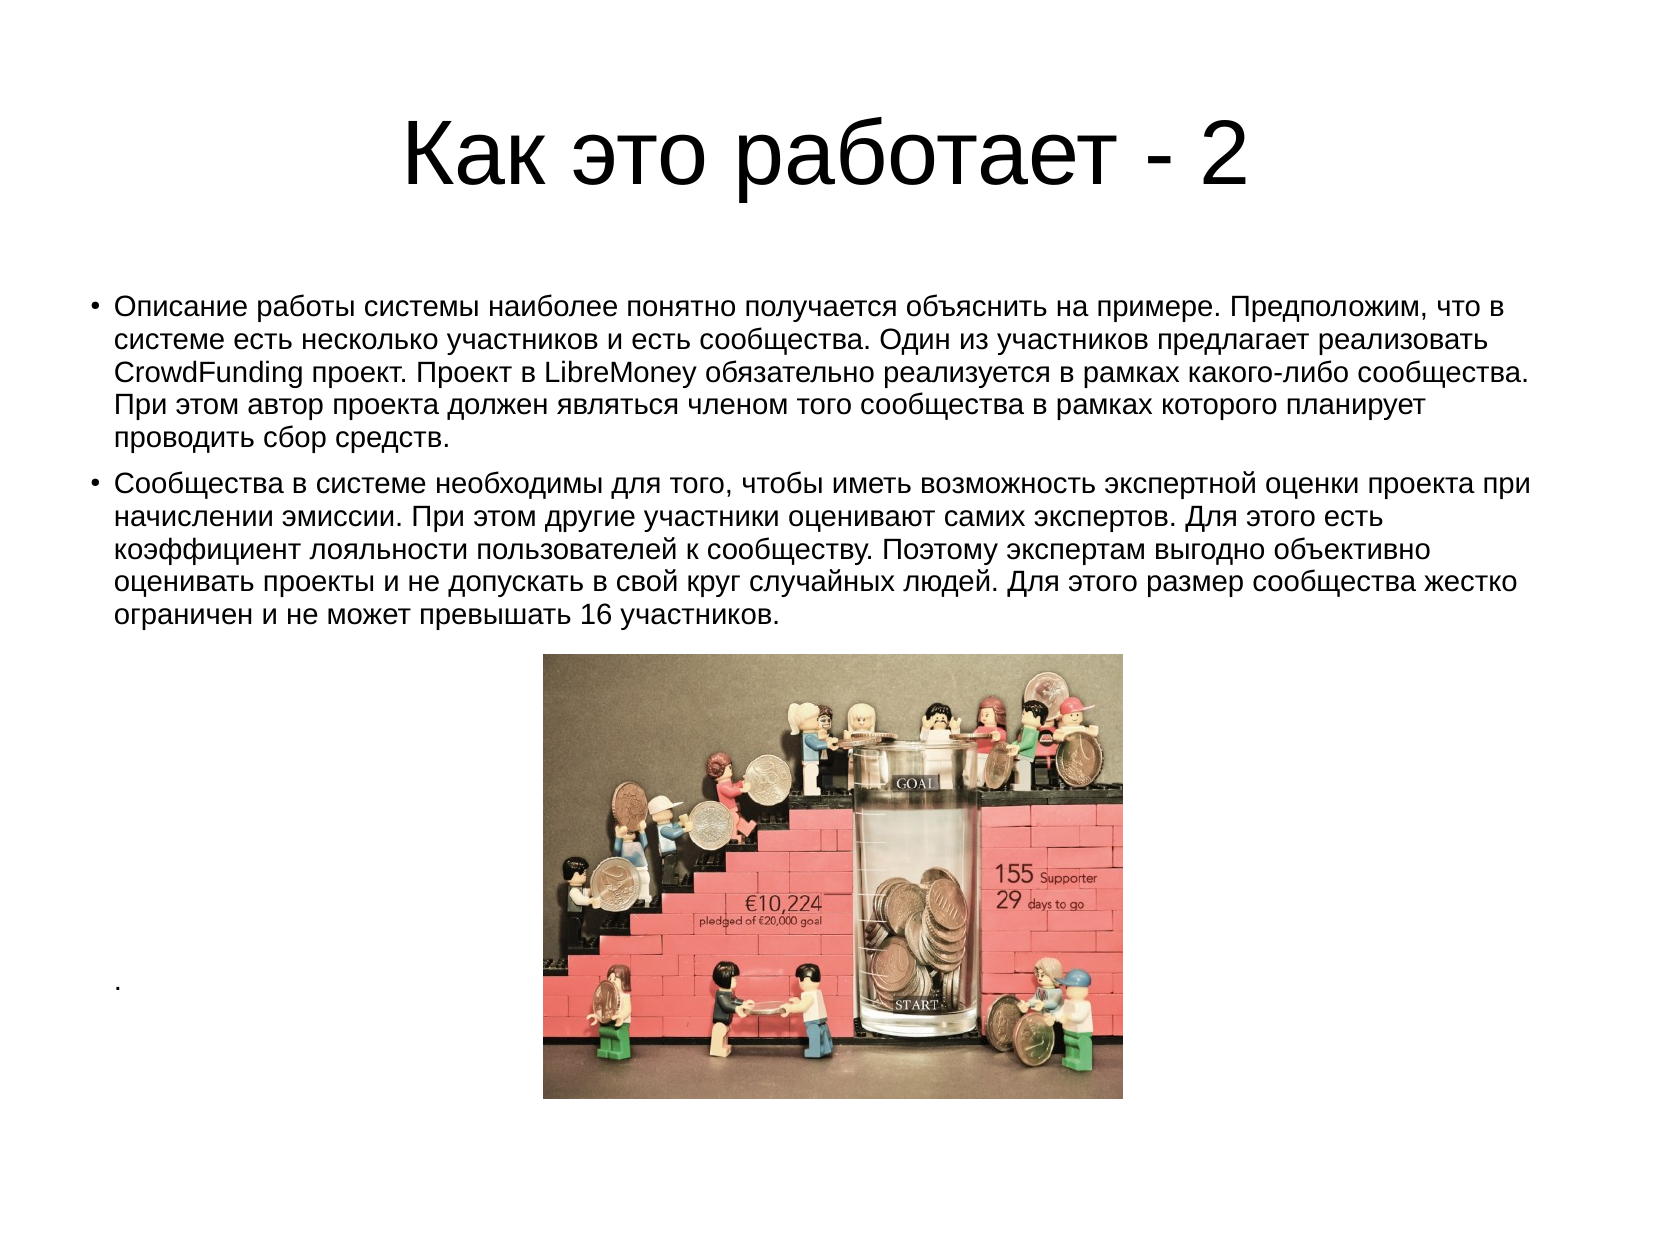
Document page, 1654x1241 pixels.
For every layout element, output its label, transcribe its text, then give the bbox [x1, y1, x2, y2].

title Как это работает - 2 [82, 49, 1571, 257]
picture [543, 654, 1123, 1099]
list Описание работы системы наиболее понятно получается объяснить на примере. Предположим, что в системе есть несколько участников и есть сообщества. Один из участников предлагает реализовать CrowdFunding проект. Проект в LibreMoney обязательно реализуется в рамках какого-либо сообщества. При этом автор проекта должен являться членом того сообщества в рамках которого планирует проводить сбор средств. Сообщества в системе необходимы для того, чтобы иметь возможность экспертной оценки проекта при начислении эмиссии. При этом другие участники оценивают самих экспертов. Для этого есть коэффициент лояльности пользователей к сообществу. Поэтому экспертам выгодно объективно оценивать проекты и не допускать в свой круг случайных людей. Для этого размер сообщества жестко ограничен и не может превышать 16 участников. . [82, 290, 1571, 1010]
